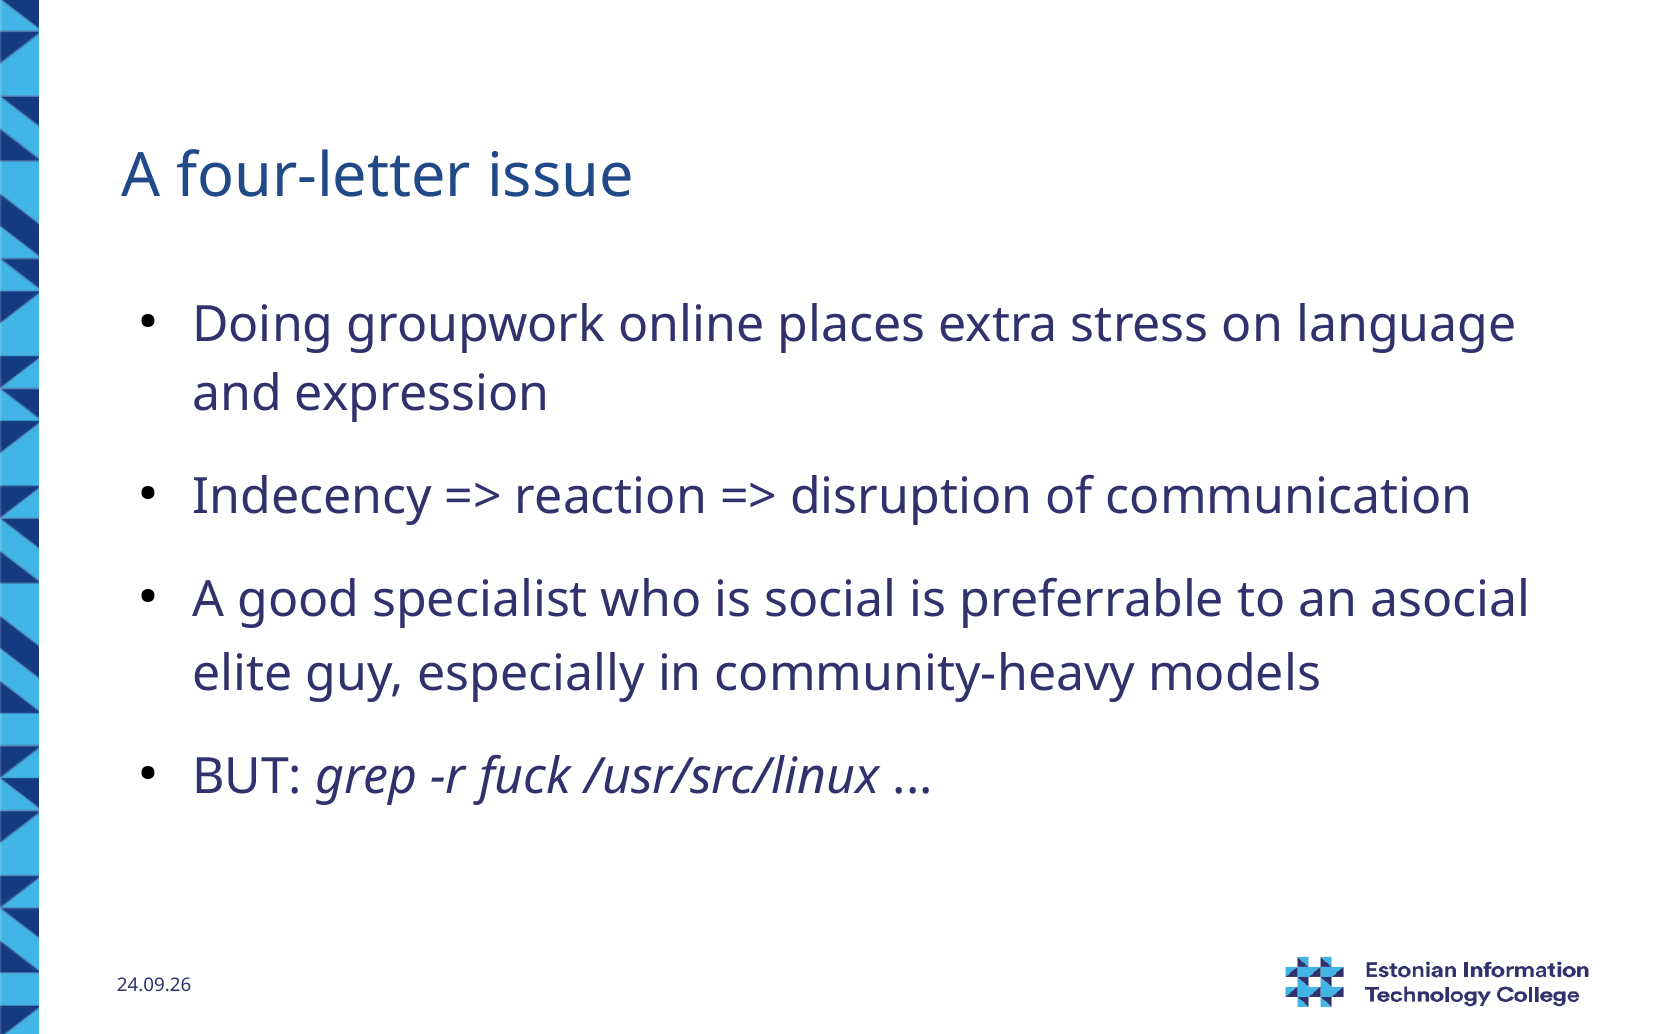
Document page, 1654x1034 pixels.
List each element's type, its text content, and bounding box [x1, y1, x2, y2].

list Doing groupwork online places extra stress on language and expression Indecency => reaction => disruption of communication A good specialist who is social is preferrable to an asocial elite guy, especially in community-heavy models BUT: grep -r fuck /usr/src/linux ... [121, 287, 1534, 1034]
title A four-letter issue [121, 85, 1534, 259]
